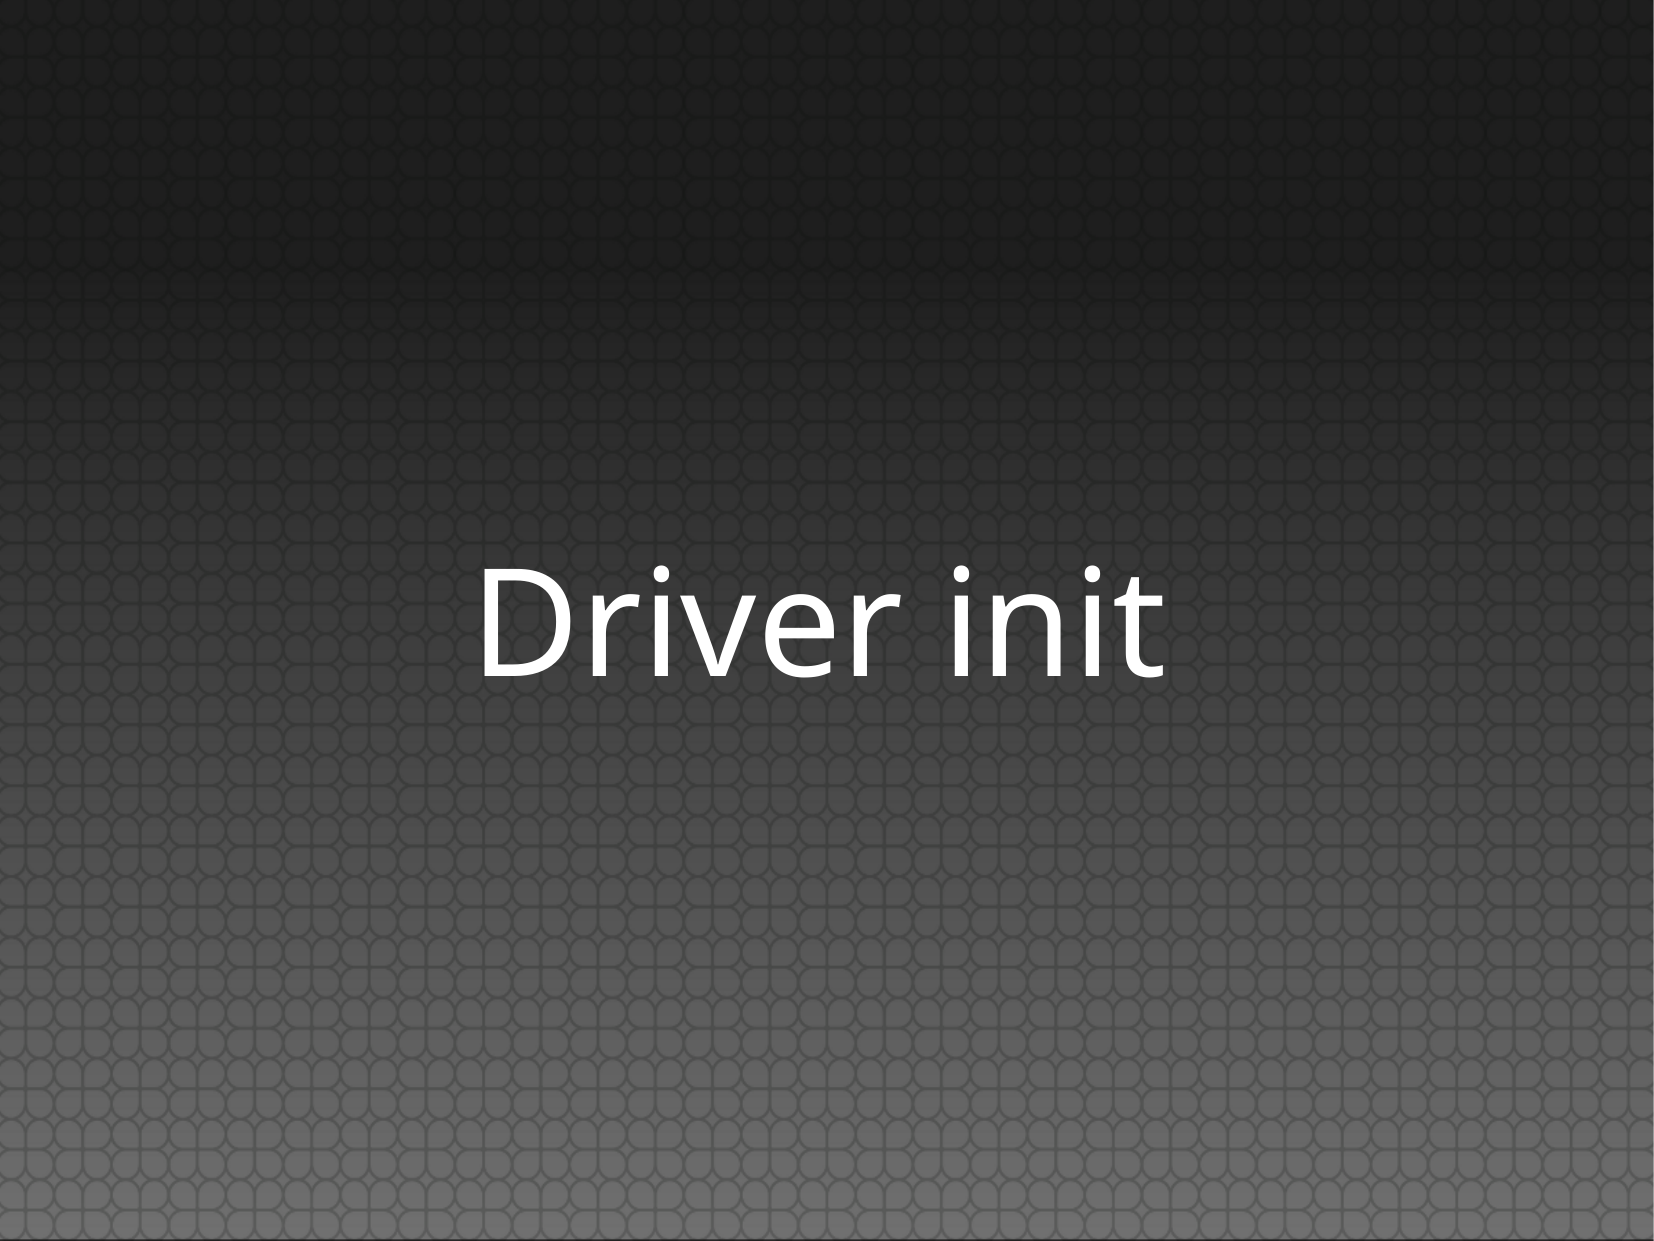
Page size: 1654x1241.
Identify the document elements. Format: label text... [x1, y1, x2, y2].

title Driver init [75, 525, 1564, 713]
picture [0, 0, 1654, 1241]
